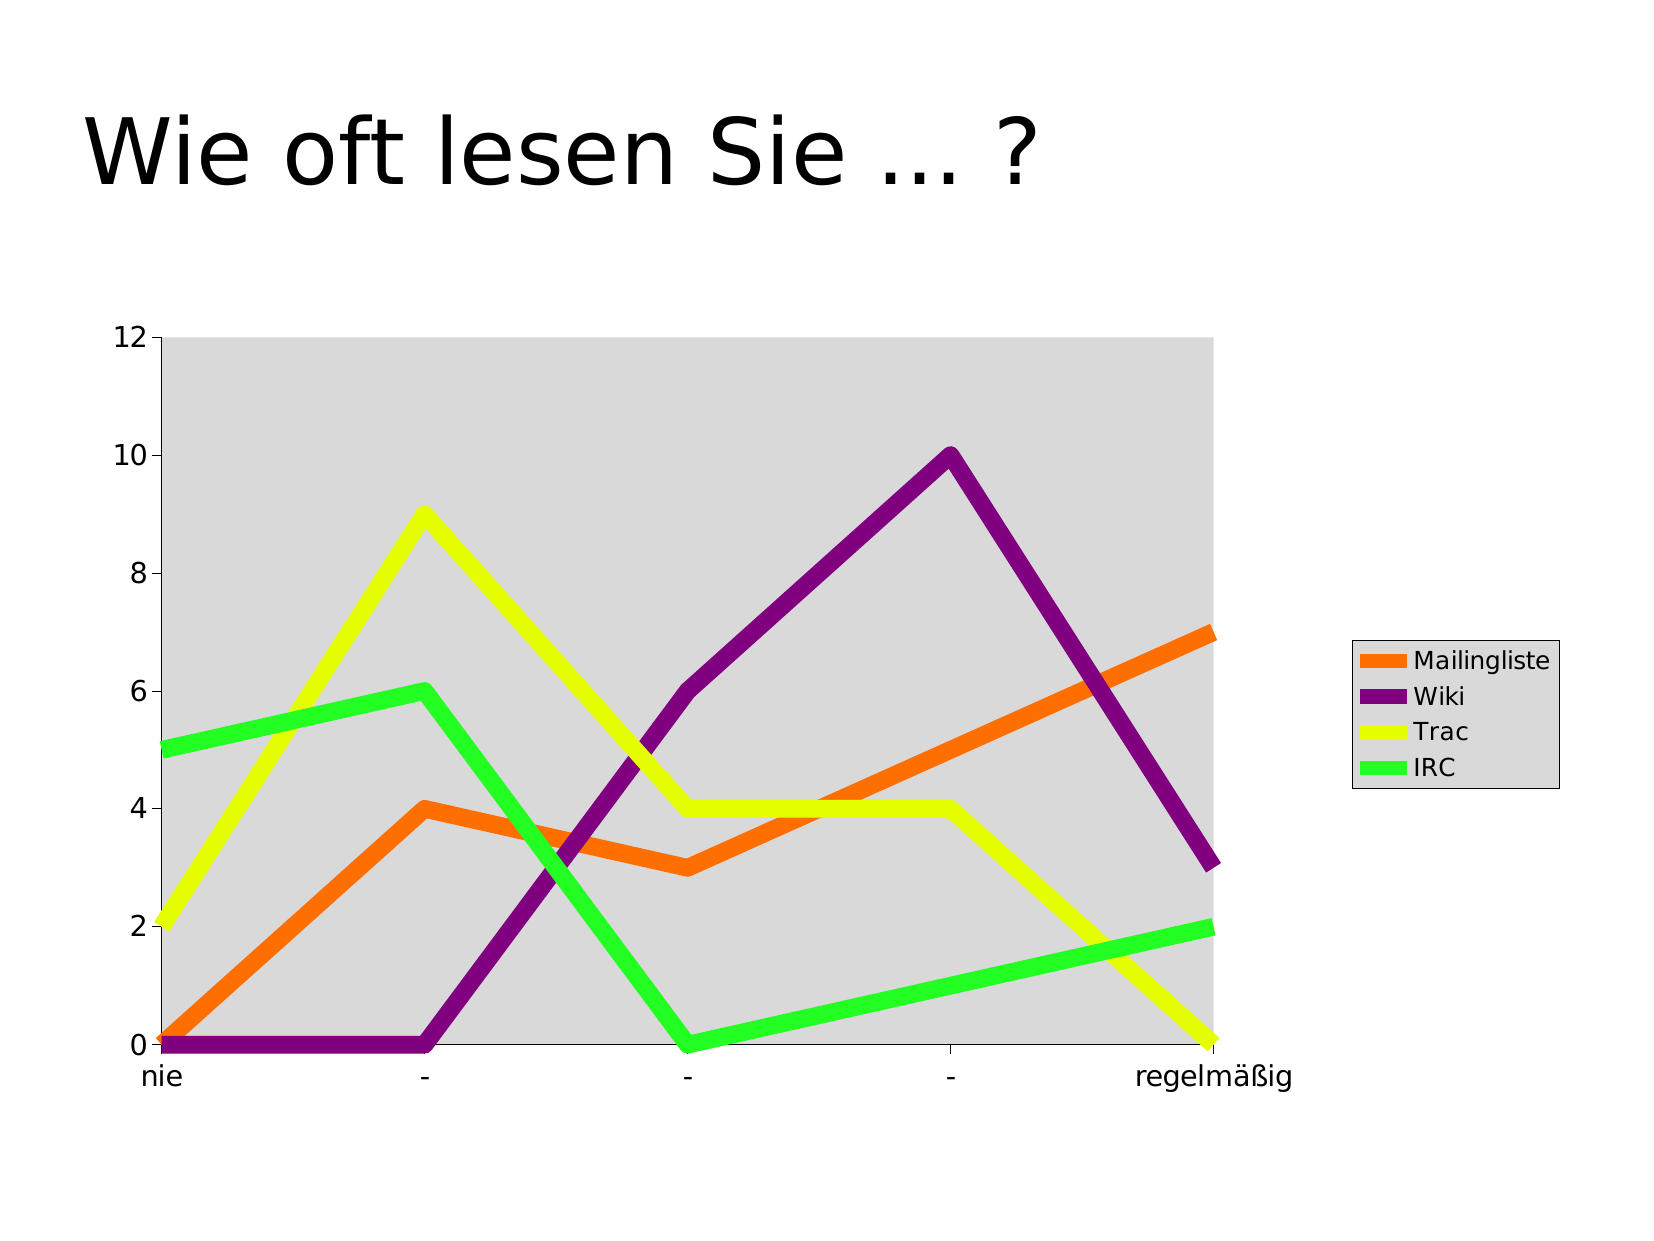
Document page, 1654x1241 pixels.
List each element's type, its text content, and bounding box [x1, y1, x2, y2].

title Wie oft lesen Sie ... ? [82, 56, 1571, 250]
chart [82, 290, 1571, 1109]
